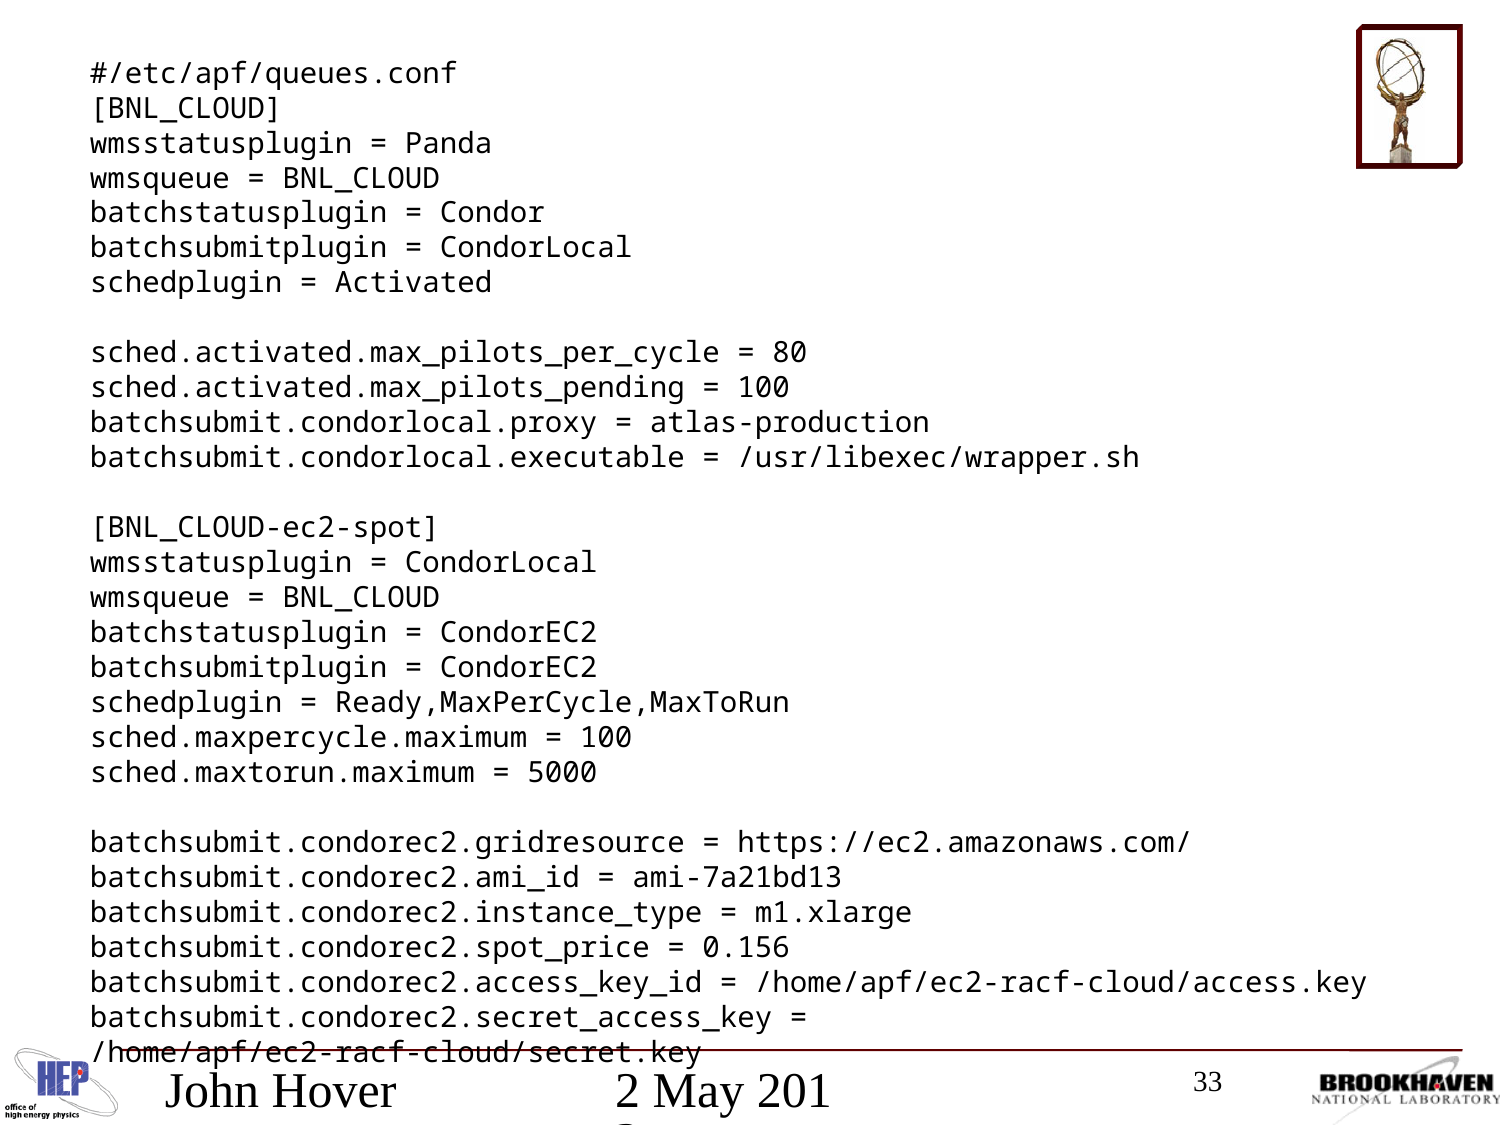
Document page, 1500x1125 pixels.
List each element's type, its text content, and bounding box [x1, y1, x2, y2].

picture [1374, 37, 1426, 46]
picture [1312, 1056, 1500, 1125]
picture [0, 1043, 122, 1125]
text_box #/etc/apf/queues.conf [BNL_CLOUD] wmsstatusplugin = Panda wmsqueue = BNL_CLOUD batchstatusplugin = Condor batchsubmitplugin = CondorLocal schedplugin = Activated sched.activated.max_pilots_per_cycle = 80 sched.activated.max_pilots_pending = 100 batchsubmit.condorlocal.proxy = atlas-production batchsubmit.condorlocal.executable = /usr/libexec/wrapper.sh [BNL_CLOUD-ec2-spot] wmsstatusplugin = CondorLocal wmsqueue = BNL_CLOUD batchstatusplugin = CondorEC2 batchsubmitplugin = CondorEC2 schedplugin = Ready,MaxPerCycle,MaxToRun sched.maxpercycle.maximum = 100 sched.maxtorun.maximum = 5000 batchsubmit.condorec2.gridresource = https://ec2.amazonaws.com/ batchsubmit.condorec2.ami_id = ami-7a21bd13 batchsubmit.condorec2.instance_type = m1.xlarge batchsubmit.condorec2.spot_price = 0.156 batchsubmit.condorec2.access_key_id = /home/apf/ec2-racf-cloud/access.key batchsubmit.condorec2.secret_access_key = /home/apf/ec2-racf-cloud/secret.key [75, 46, 1441, 1111]
